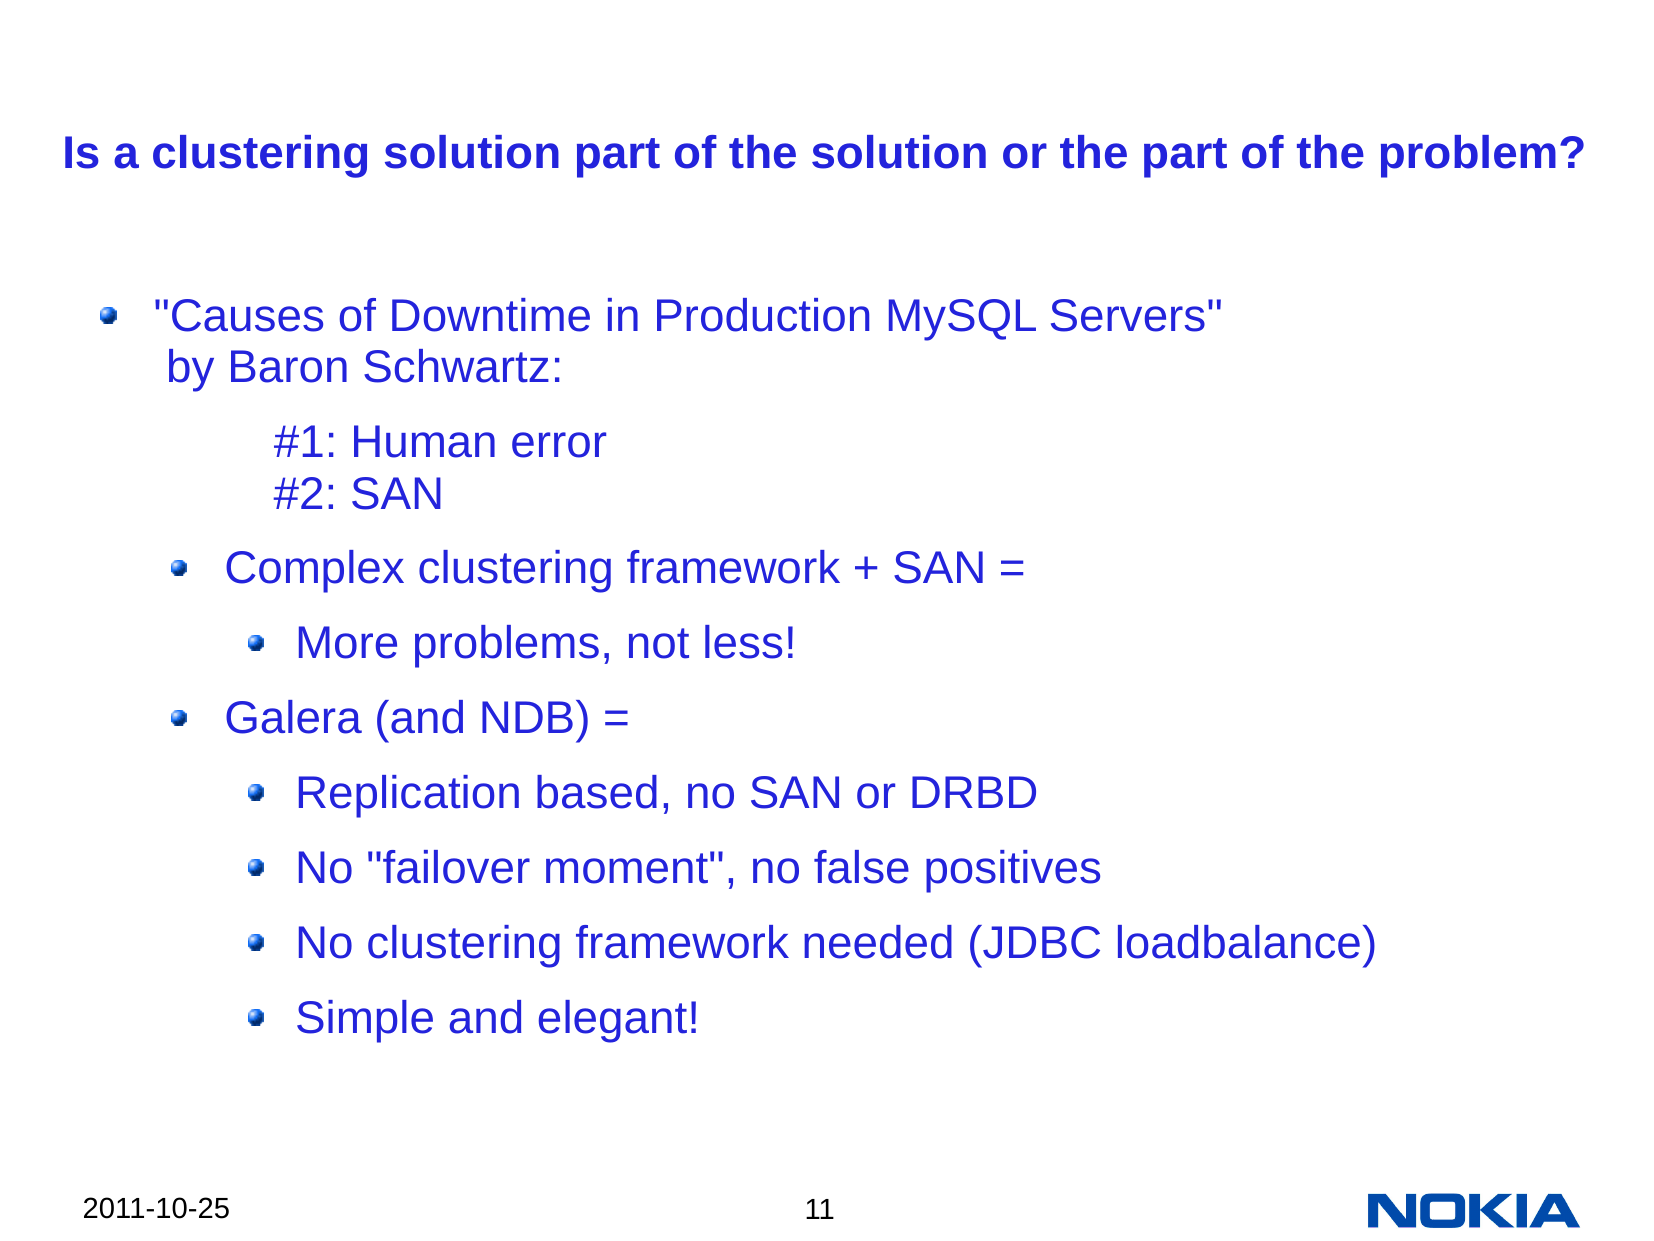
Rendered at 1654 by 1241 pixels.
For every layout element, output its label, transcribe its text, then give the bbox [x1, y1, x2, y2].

picture [1347, 1184, 1601, 1233]
list "Causes of Downtime in Production MySQL Servers" by Baron Schwartz: #1: Human error #2: SAN Complex clustering framework + SAN = More problems, not less! Galera (and NDB) = Replication based, no SAN or DRBD No "failover moment", no false positives No clustering framework needed (JDBC loadbalance) Simple and elegant! [82, 290, 1571, 1109]
title Is a clustering solution part of the solution or the part of the problem? [37, 49, 1613, 257]
